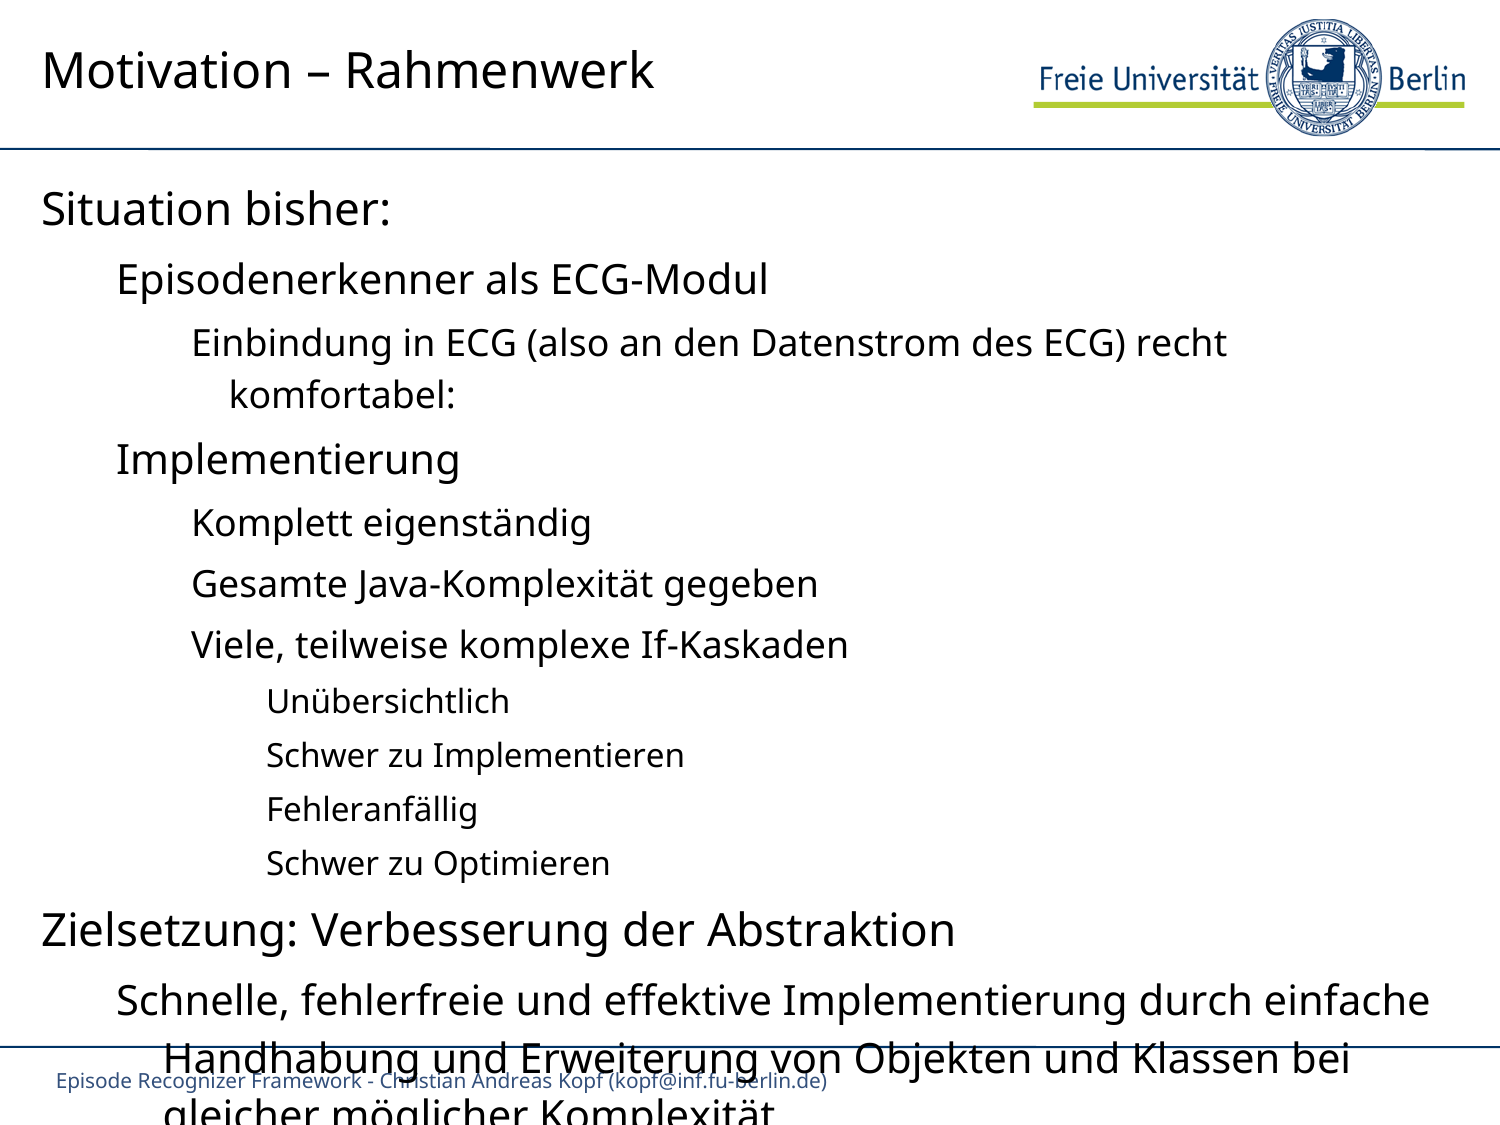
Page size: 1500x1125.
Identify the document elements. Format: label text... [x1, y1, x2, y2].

title Motivation – Rahmenwerk [41, 0, 1016, 138]
picture [1033, 19, 1470, 137]
list Situation bisher: Episodenerkenner als ECG-Modul Einbindung in ECG (also an den Datenstrom des ECG) recht komfortabel: Implementierung Komplett eigenständig Gesamte Java-Komplexität gegeben Viele, teilweise komplexe If-Kaskaden Unübersichtlich Schwer zu Implementieren Fehleranfällig Schwer zu Optimieren Zielsetzung: Verbesserung der Abstraktion Schnelle, fehlerfreie und effektive Implementierung durch einfache Handhabung und Erweiterung von Objekten und Klassen bei gleicher möglicher Komplexität [41, 175, 1447, 1046]
